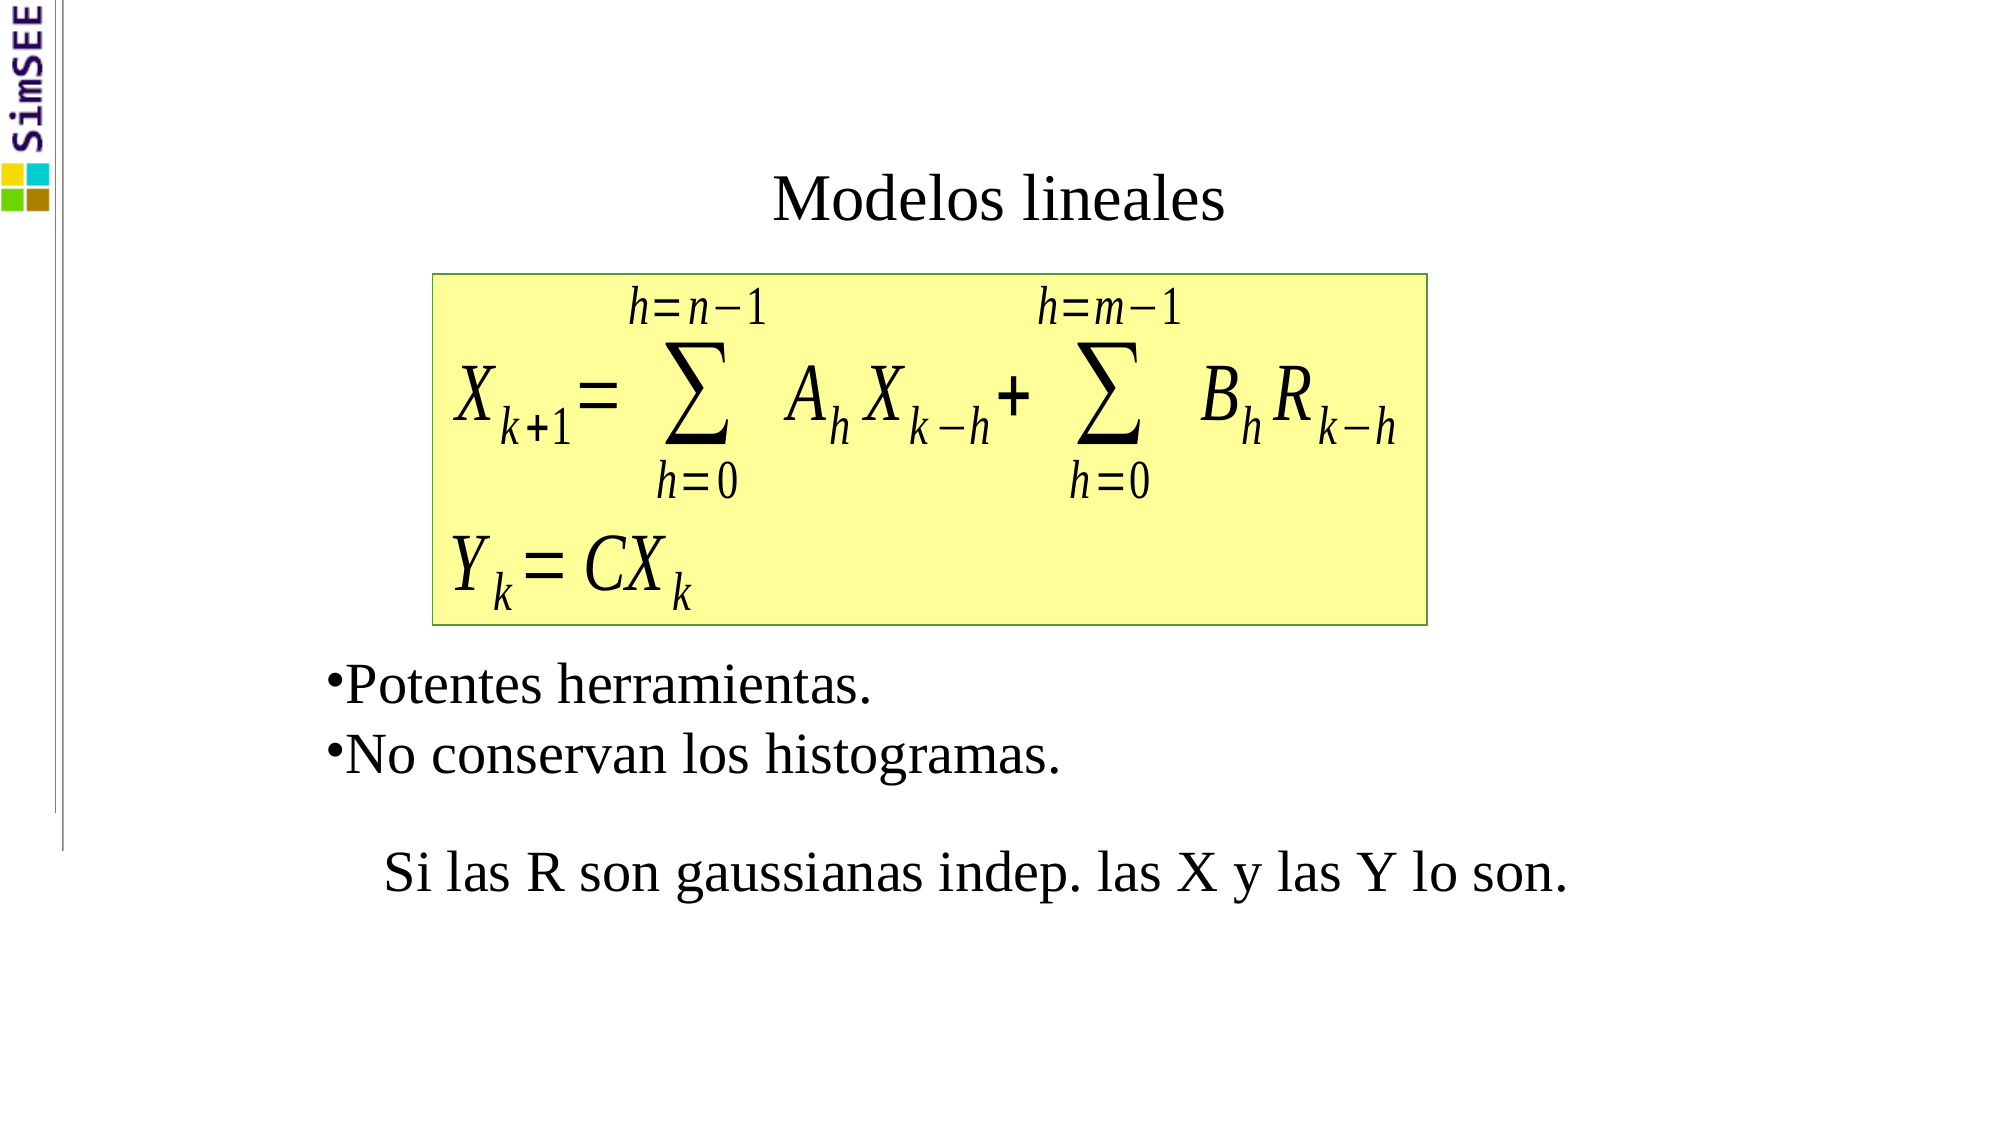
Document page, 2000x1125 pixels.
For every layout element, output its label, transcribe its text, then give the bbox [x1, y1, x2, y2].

text_box Potentes herramientas. No conservan los histogramas. [310, 637, 1077, 793]
picture [0, 5, 52, 154]
title Modelos lineales [149, 99, 1850, 288]
chart [433, 275, 1427, 624]
text_box Si las R son gaussianas indep. las X y las Y lo son. [368, 825, 1584, 911]
picture [0, 162, 51, 213]
